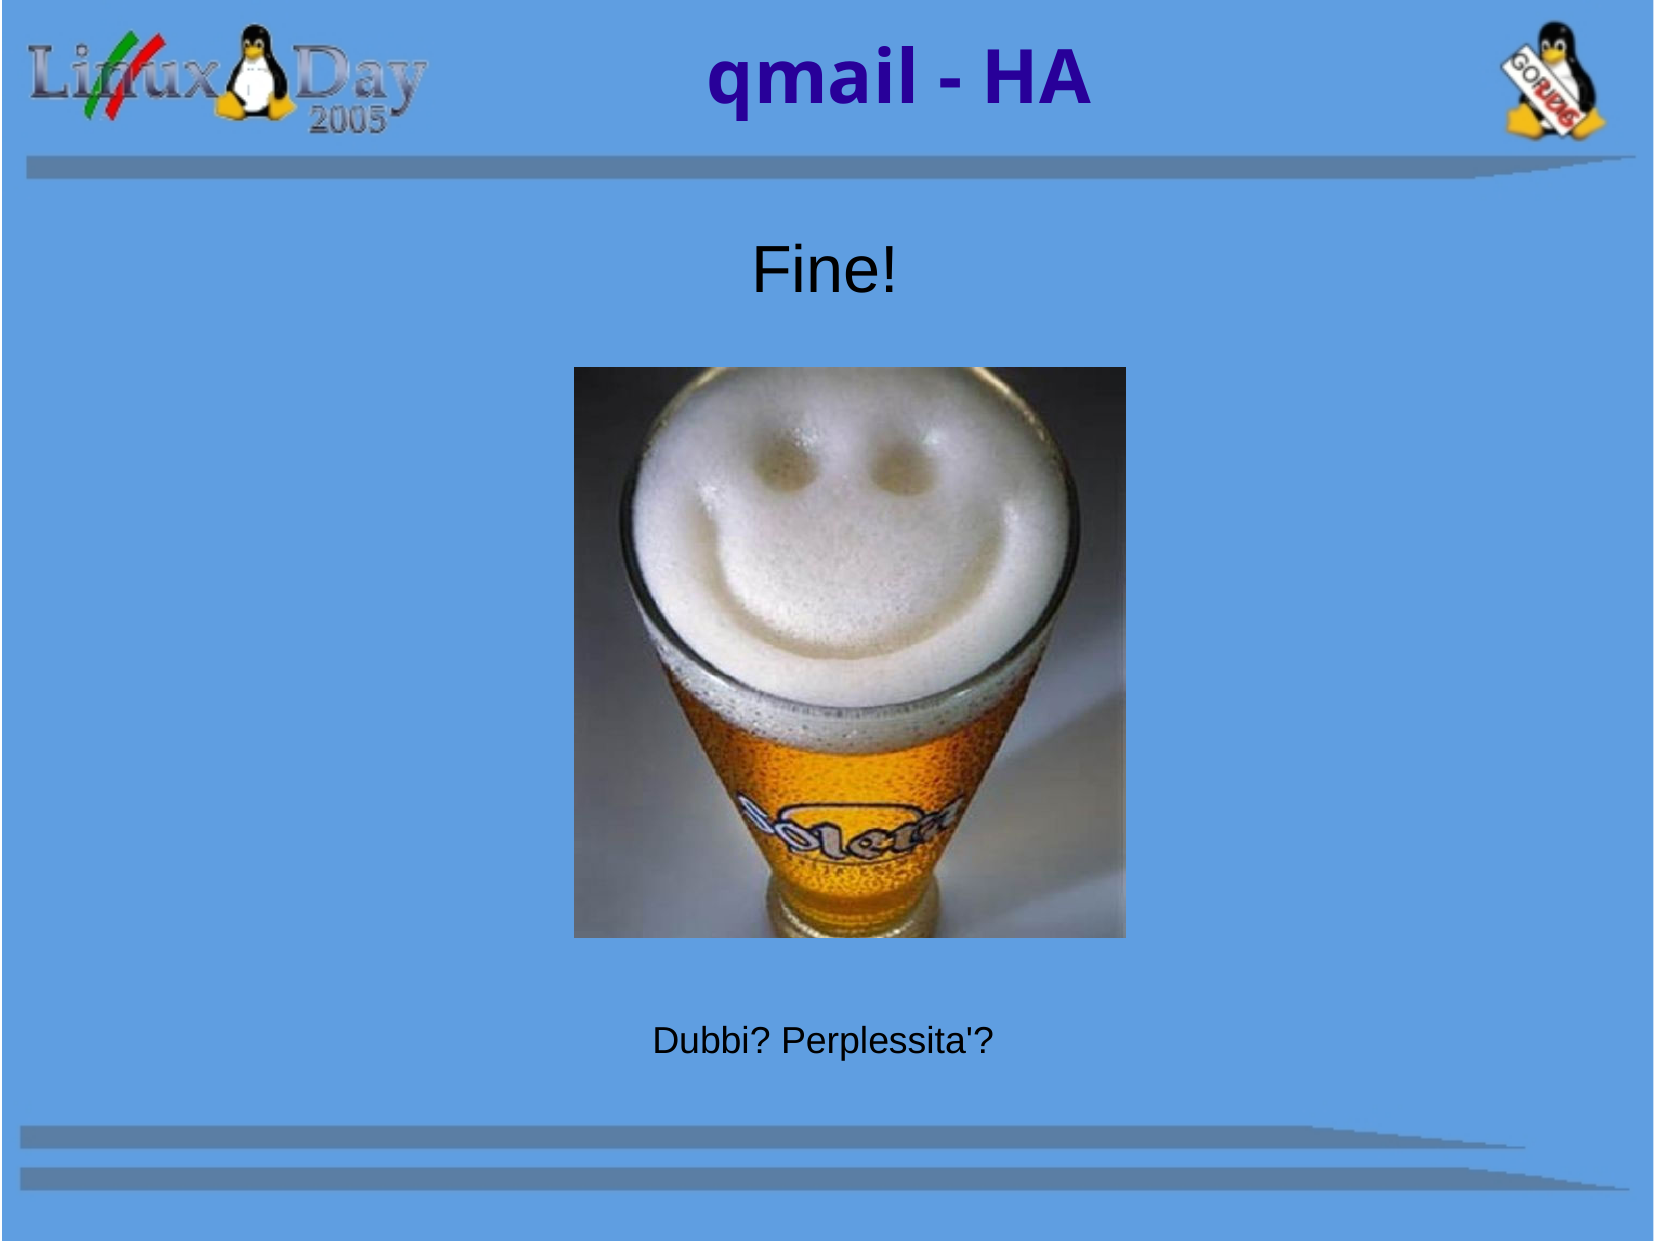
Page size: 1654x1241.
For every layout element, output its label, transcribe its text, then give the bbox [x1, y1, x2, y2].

text_box Fine! [37, 225, 1613, 320]
text_box Dubbi? Perplessita'? [637, 1012, 1126, 1070]
picture [2, 0, 1654, 1241]
text_box qmail - HA [691, 16, 1180, 136]
